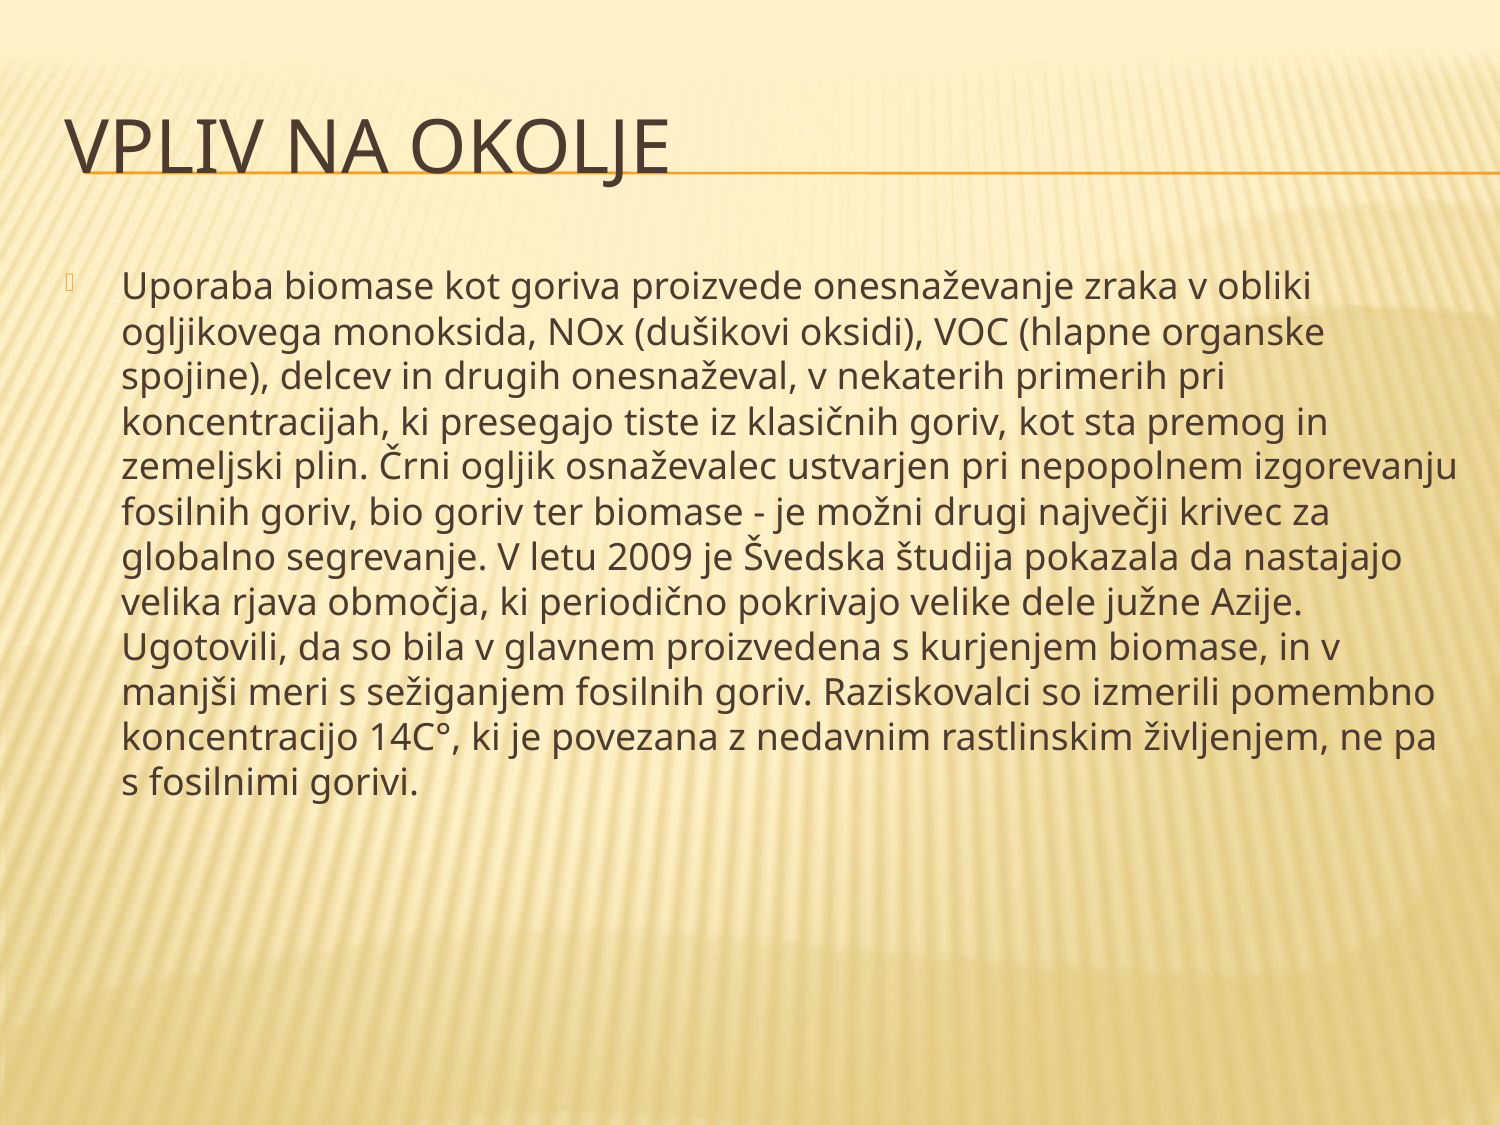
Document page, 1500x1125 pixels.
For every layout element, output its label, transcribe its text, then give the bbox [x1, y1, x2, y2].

picture [0, 0, 1500, 1125]
list Uporaba biomase kot goriva proizvede onesnaževanje zraka v obliki ogljikovega monoksida, NOx (dušikovi oksidi), VOC (hlapne organske spojine), delcev in drugih onesnaževal, v nekaterih primerih pri koncentracijah, ki presegajo tiste iz klasičnih goriv, ​​kot sta premog in zemeljski plin. Črni ogljik osnaževalec ustvarjen pri nepopolnem izgorevanju fosilnih goriv, bio goriv ter biomase - je možni drugi največji krivec za globalno segrevanje. V letu 2009 je Švedska študija pokazala da nastajajo velika rjava območja, ki periodično pokrivajo velike dele južne Azije. Ugotovili, da so bila v glavnem proizvedena s kurjenjem biomase, in v manjši meri s sežiganjem fosilnih goriv. Raziskovalci so izmerili pomembno koncentracijo 14C°, ki je povezana z nedavnim rastlinskim življenjem, ne pa s fosilnimi gorivi. [50, 254, 1475, 998]
title Vpliv na okolje [50, 75, 1475, 213]
